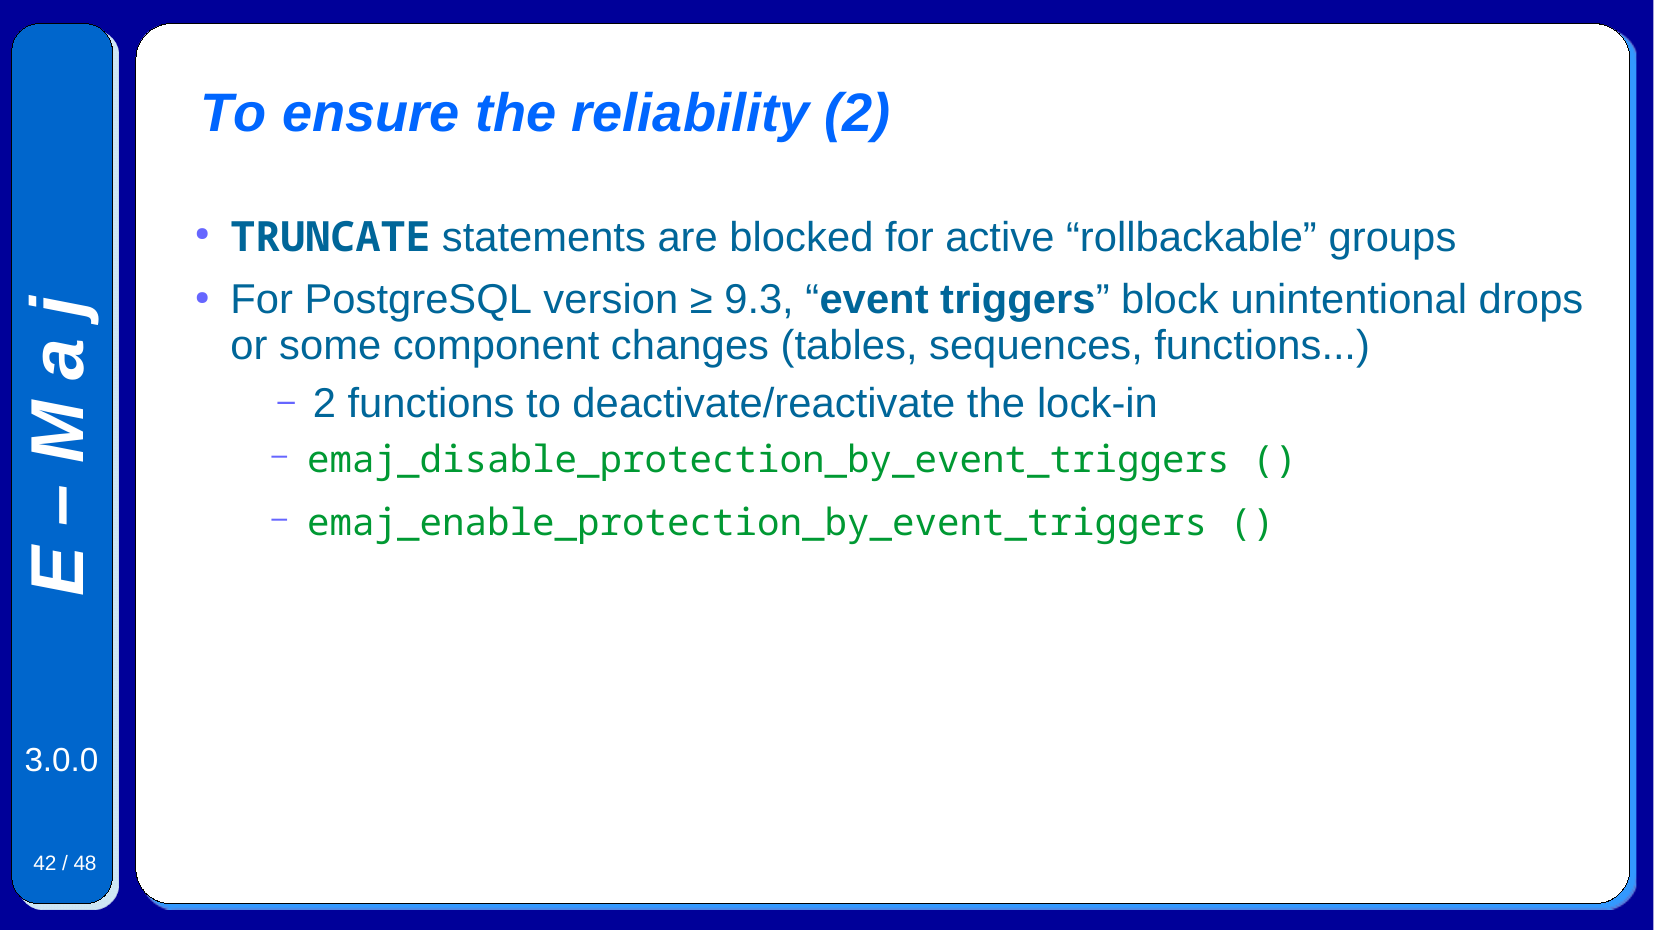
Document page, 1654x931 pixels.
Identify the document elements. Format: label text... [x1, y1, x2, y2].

title To ensure the reliability (2) [200, 34, 1575, 191]
list TRUNCATE statements are blocked for active “rollbackable” groups For PostgreSQL version ≥ 9.3, “event triggers” block unintentional drops or some component changes (tables, sequences, functions...) 2 functions to deactivate/reactivate the lock-in emaj_disable_protection_by_event_triggers () emaj_enable_protection_by_event_triggers () [177, 206, 1587, 827]
